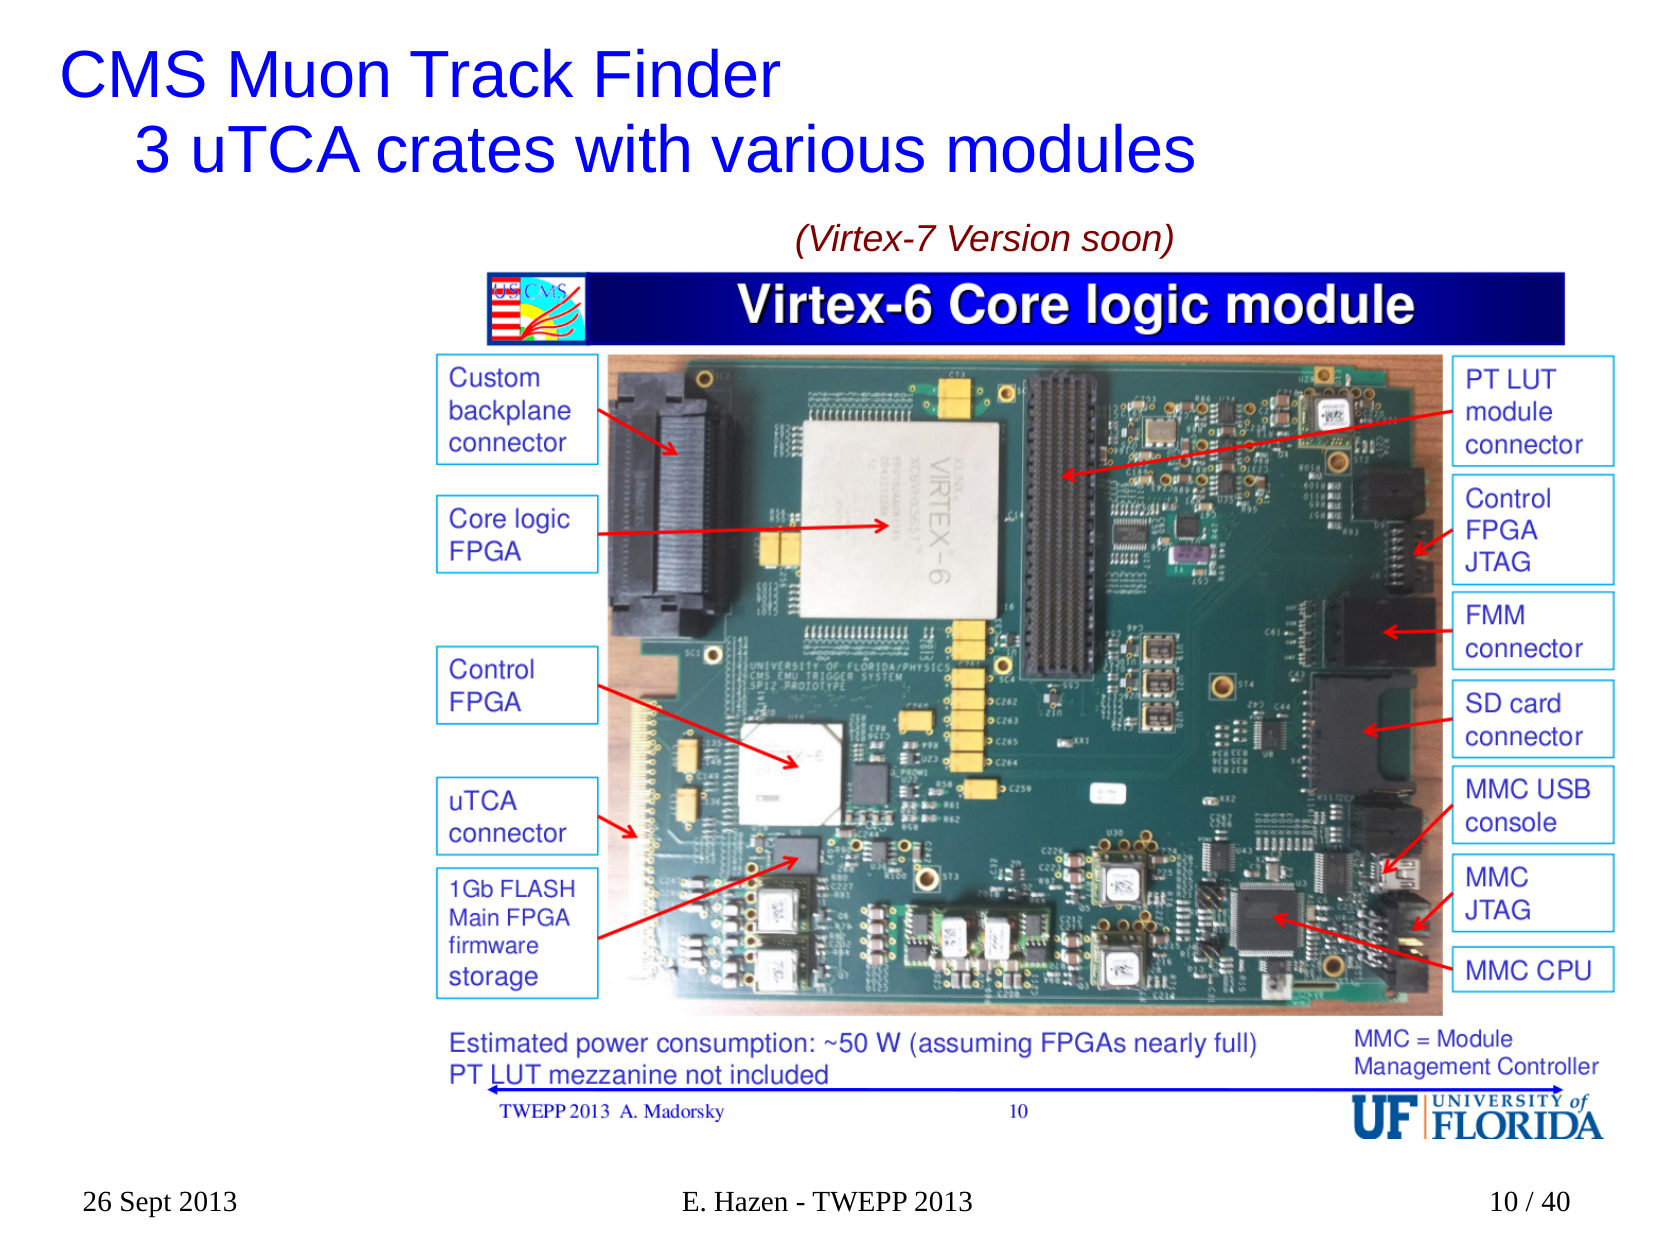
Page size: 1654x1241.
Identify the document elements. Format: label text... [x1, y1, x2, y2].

text_box CMS Muon Track Finder 3 uTCA crates with various modules [45, 30, 1216, 195]
picture [420, 239, 1621, 1139]
text_box (Virtex-7 Version soon) [780, 210, 1191, 267]
